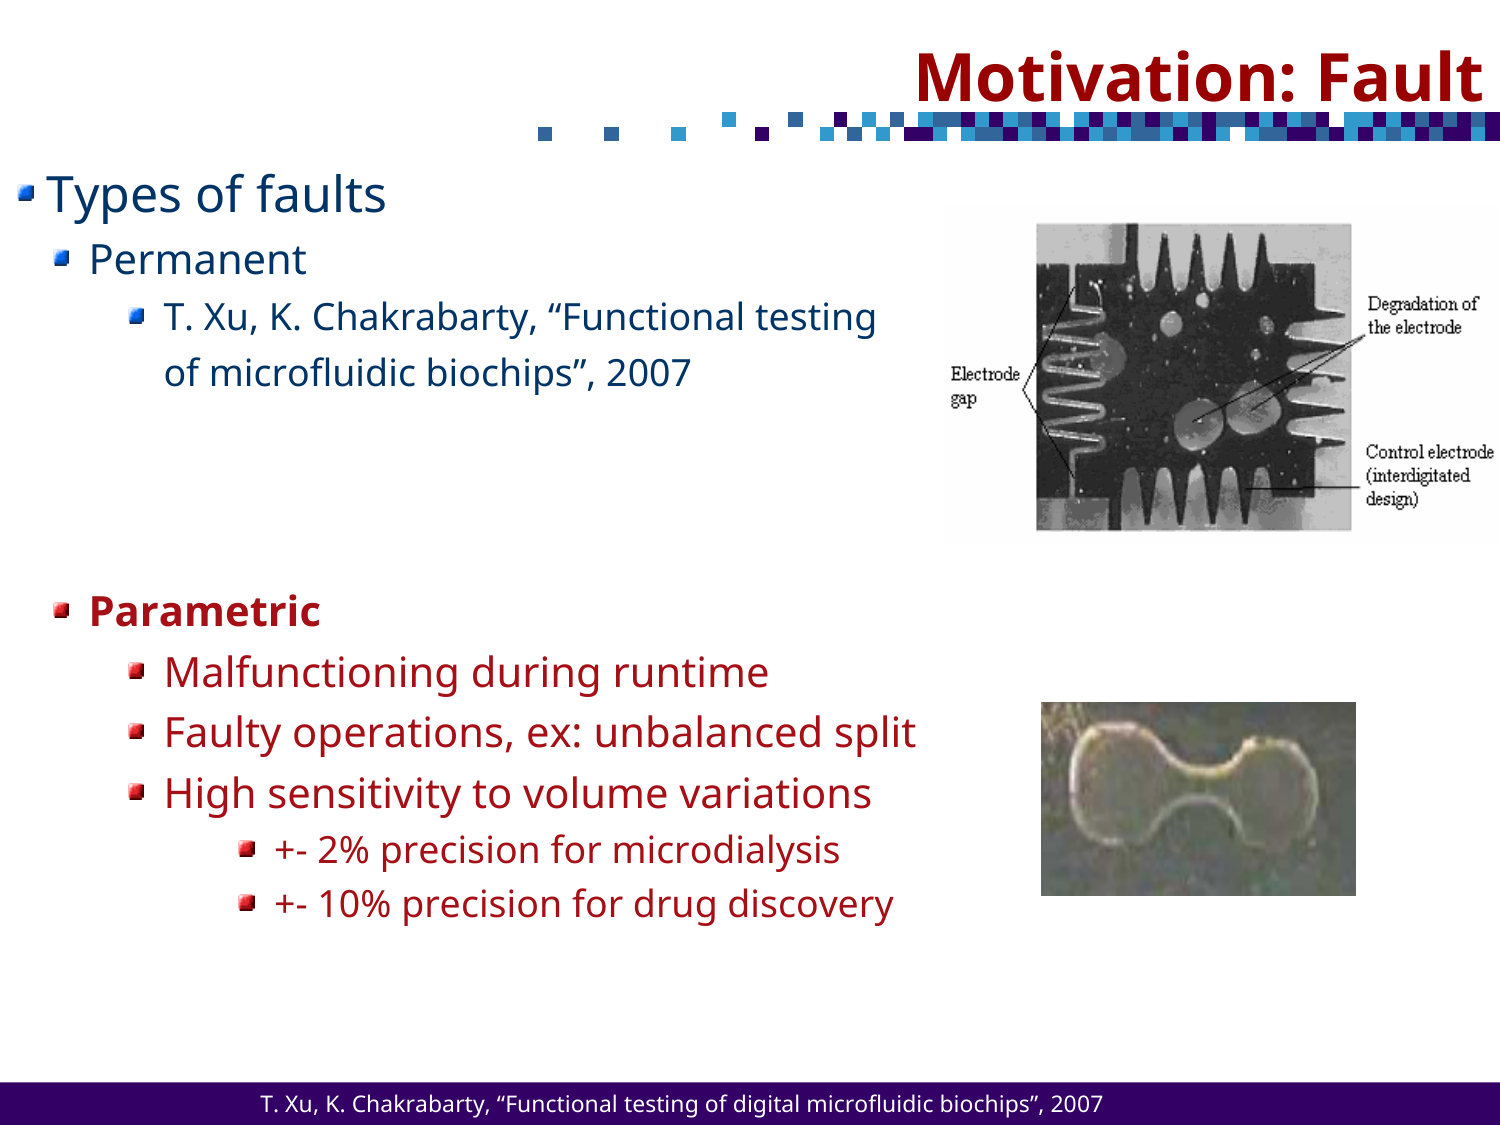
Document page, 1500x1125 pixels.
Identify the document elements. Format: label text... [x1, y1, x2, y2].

picture [944, 206, 1500, 544]
picture [1041, 702, 1356, 896]
text_box T. Xu, K. Chakrabarty, “Functional testing of digital microfluidic biochips”, 2007 [245, 1081, 1120, 1125]
list Types of faults Permanent T. Xu, K. Chakrabarty, “Functional testing of microfluidic biochips”, 2007 Parametric Malfunctioning during runtime Faulty operations, ex: unbalanced split High sensitivity to volume variations +- 2% precision for microdialysis +- 10% precision for drug discovery [3, 154, 1362, 1108]
title Motivation: Fault [0, 24, 1500, 125]
